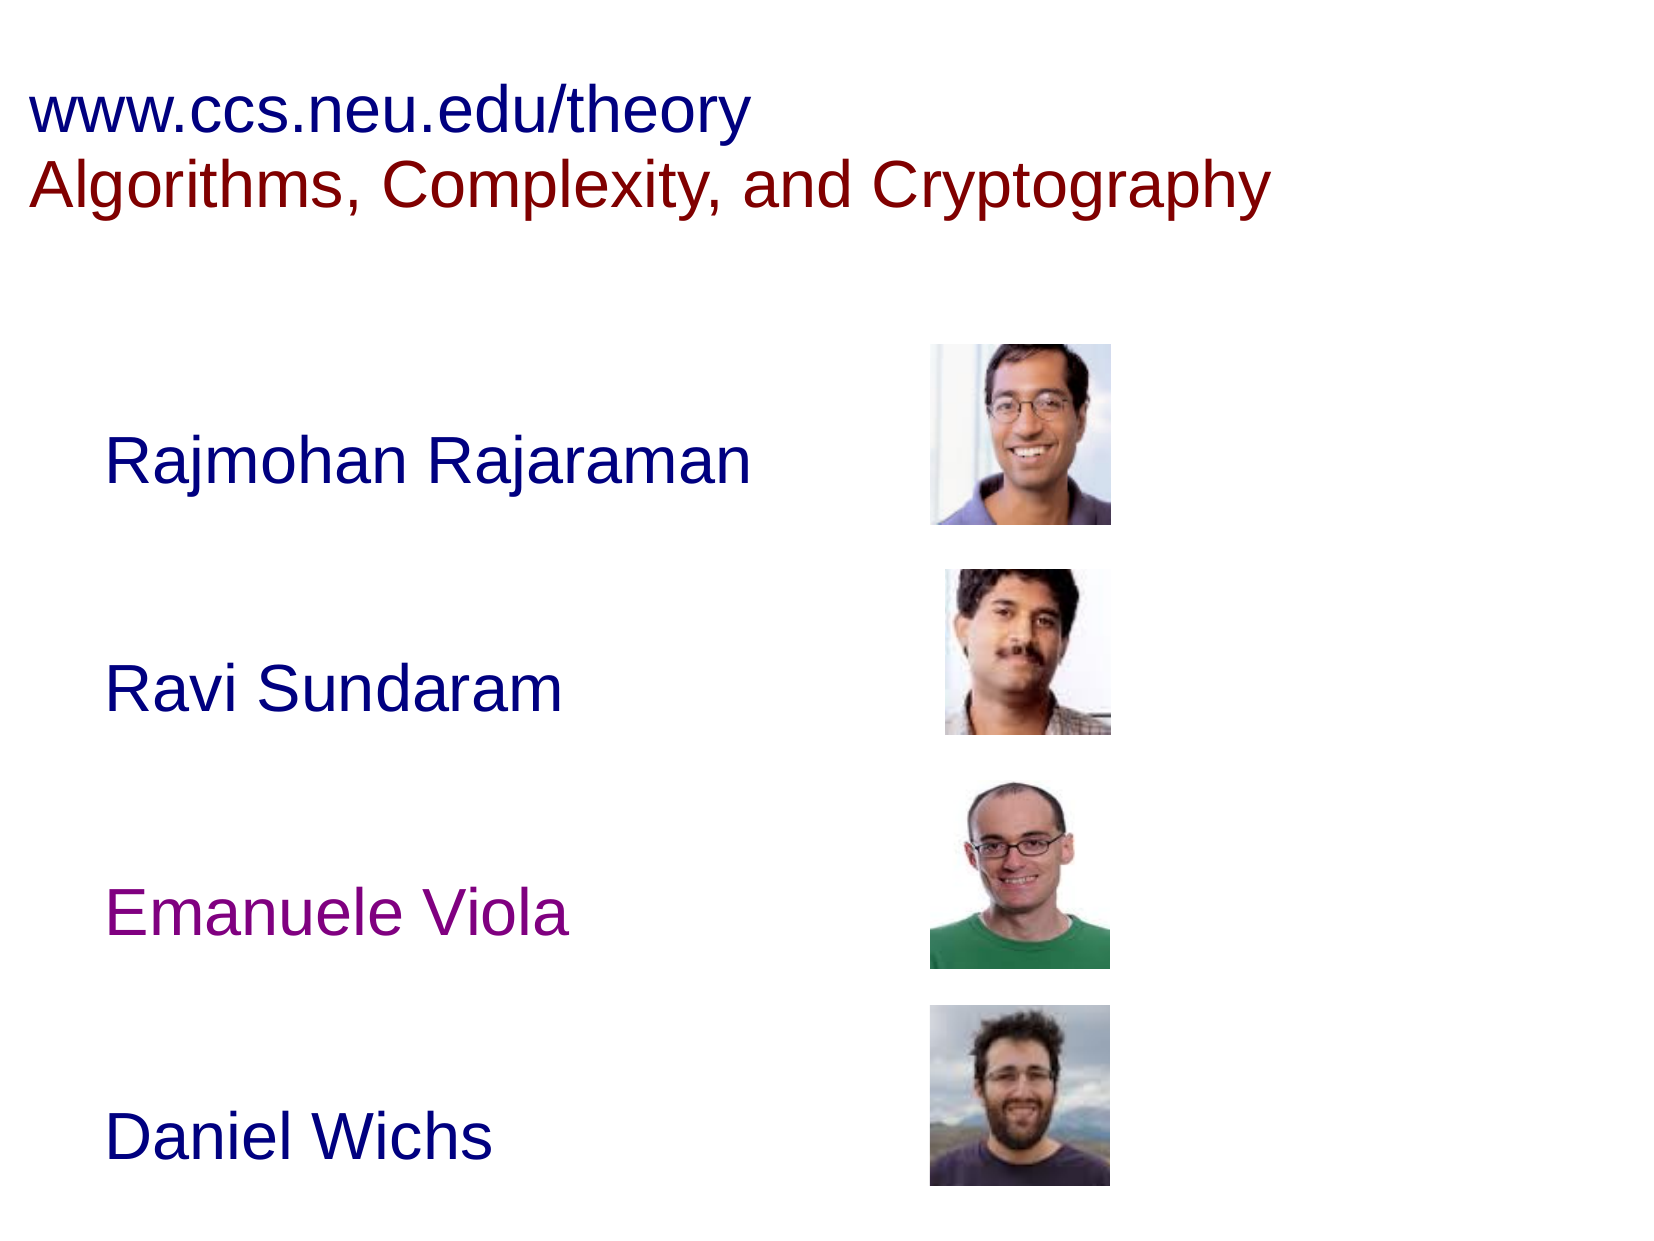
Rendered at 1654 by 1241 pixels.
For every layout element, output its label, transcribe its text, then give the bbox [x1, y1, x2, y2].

picture [930, 344, 1111, 526]
picture [929, 1005, 1111, 1186]
picture [930, 780, 1111, 969]
picture [945, 569, 1111, 736]
text_box www.ccs.neu.edu/theory Algorithms, Complexity, and Cryptography Rajmohan Rajaraman Ravi Sundaram Emanuele Viola Daniel Wichs [15, 0, 1636, 1241]
